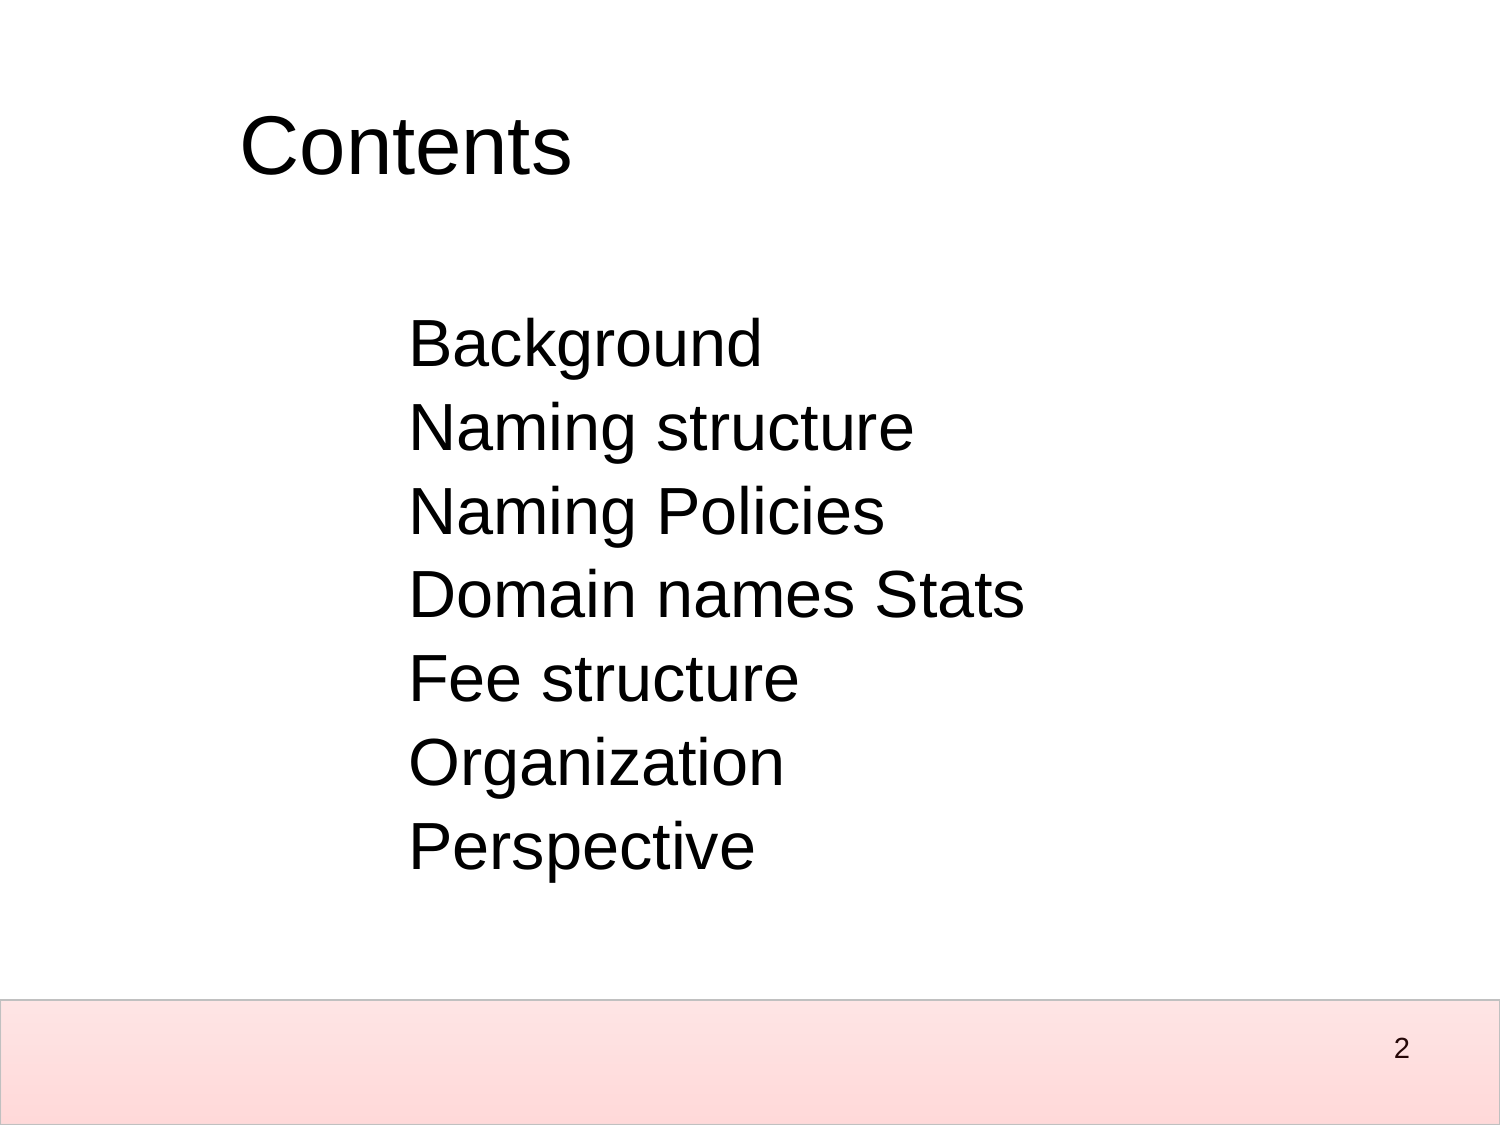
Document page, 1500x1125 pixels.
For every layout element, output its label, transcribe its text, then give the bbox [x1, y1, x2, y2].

subtitle Contents Background Naming structure Naming Policies Domain names Stats Fee structure Organization Perspective [225, 99, 1276, 1025]
text_box [0, 999, 1500, 1125]
